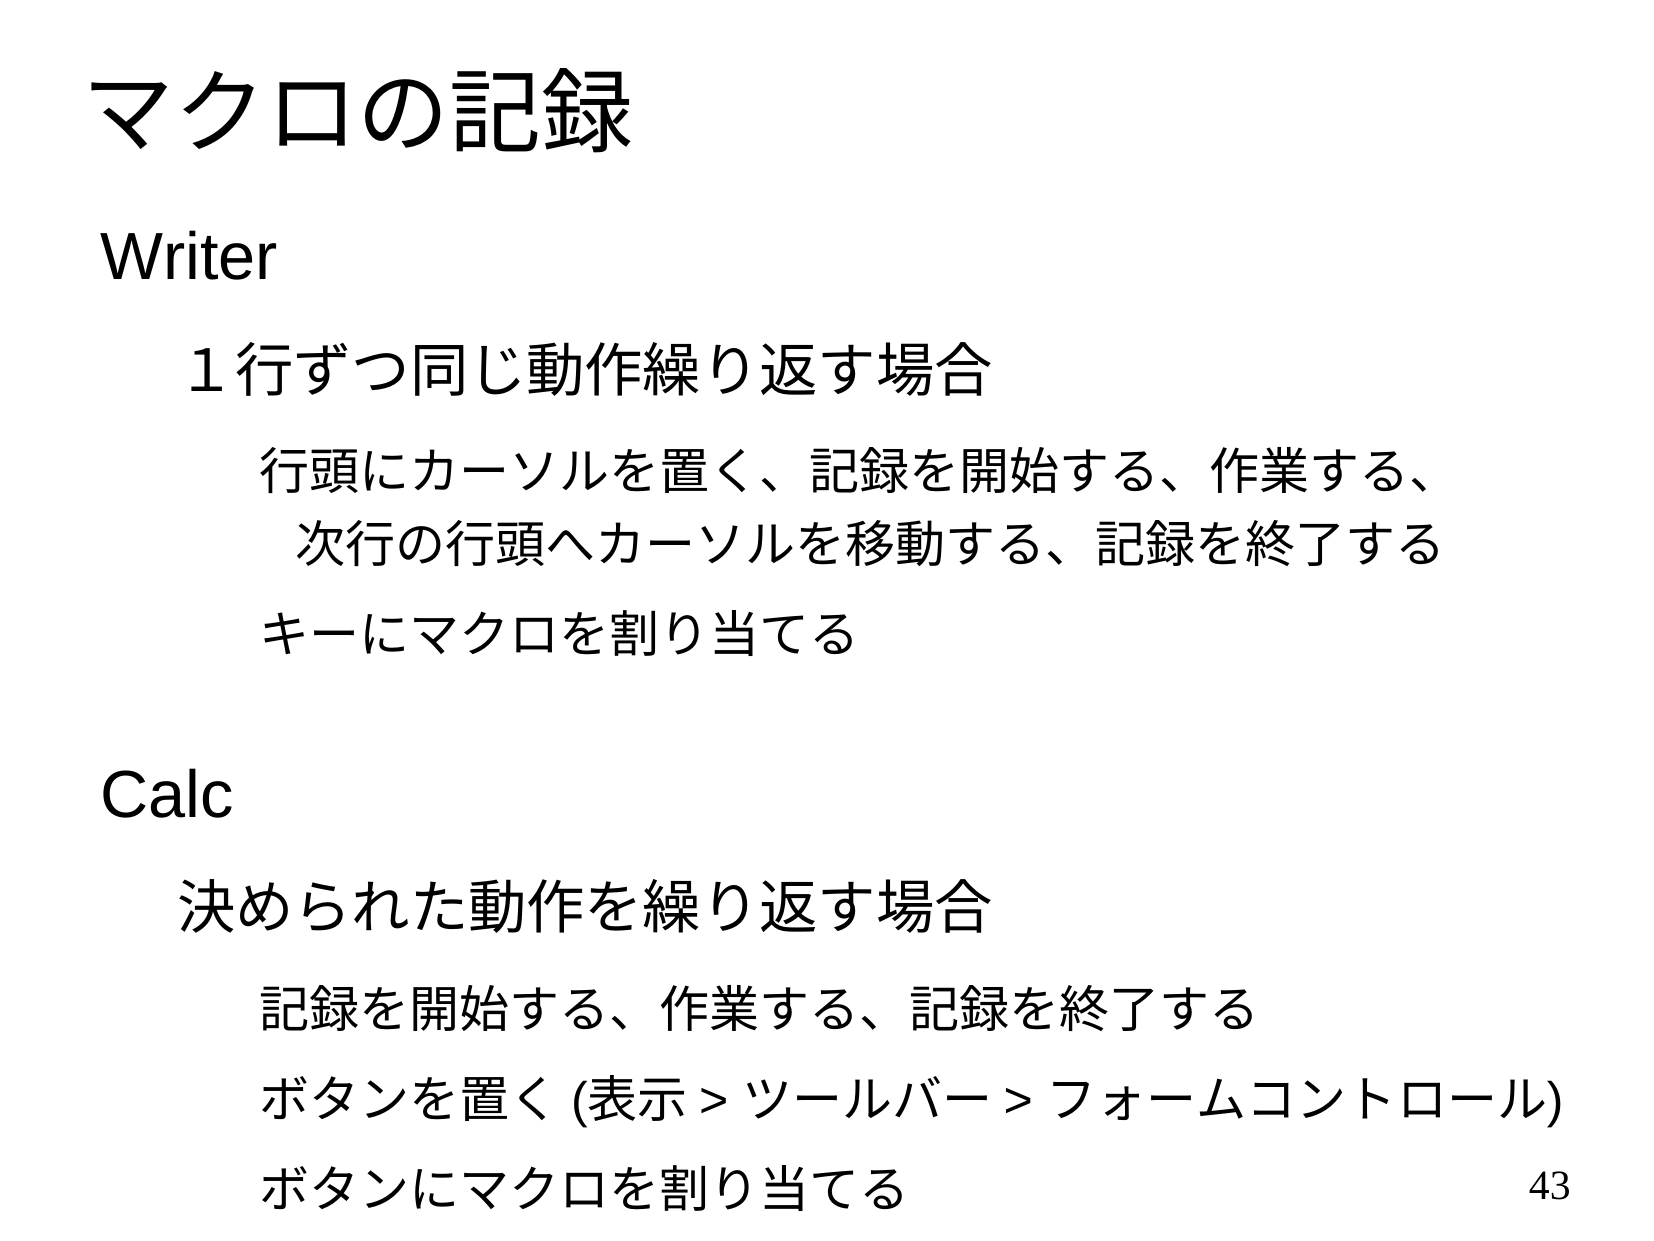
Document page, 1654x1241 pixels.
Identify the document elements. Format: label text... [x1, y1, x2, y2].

list Writer １行ずつ同じ動作繰り返す場合 行頭にカーソルを置く、記録を開始する、作業する、 次行の行頭へカーソルを移動する、記録を終了する キーにマクロを割り当てる Calc 決められた動作を繰り返す場合 記録を開始する、作業する、記録を終了する ボタンを置く (表示 > ツールバー > フォームコントロール) ボタンにマクロを割り当てる 右クリック > コントロール > イベント > 「作動時」 デザインモードを OFF にする [82, 219, 1571, 1151]
title マクロの記録 [82, 0, 1623, 213]
